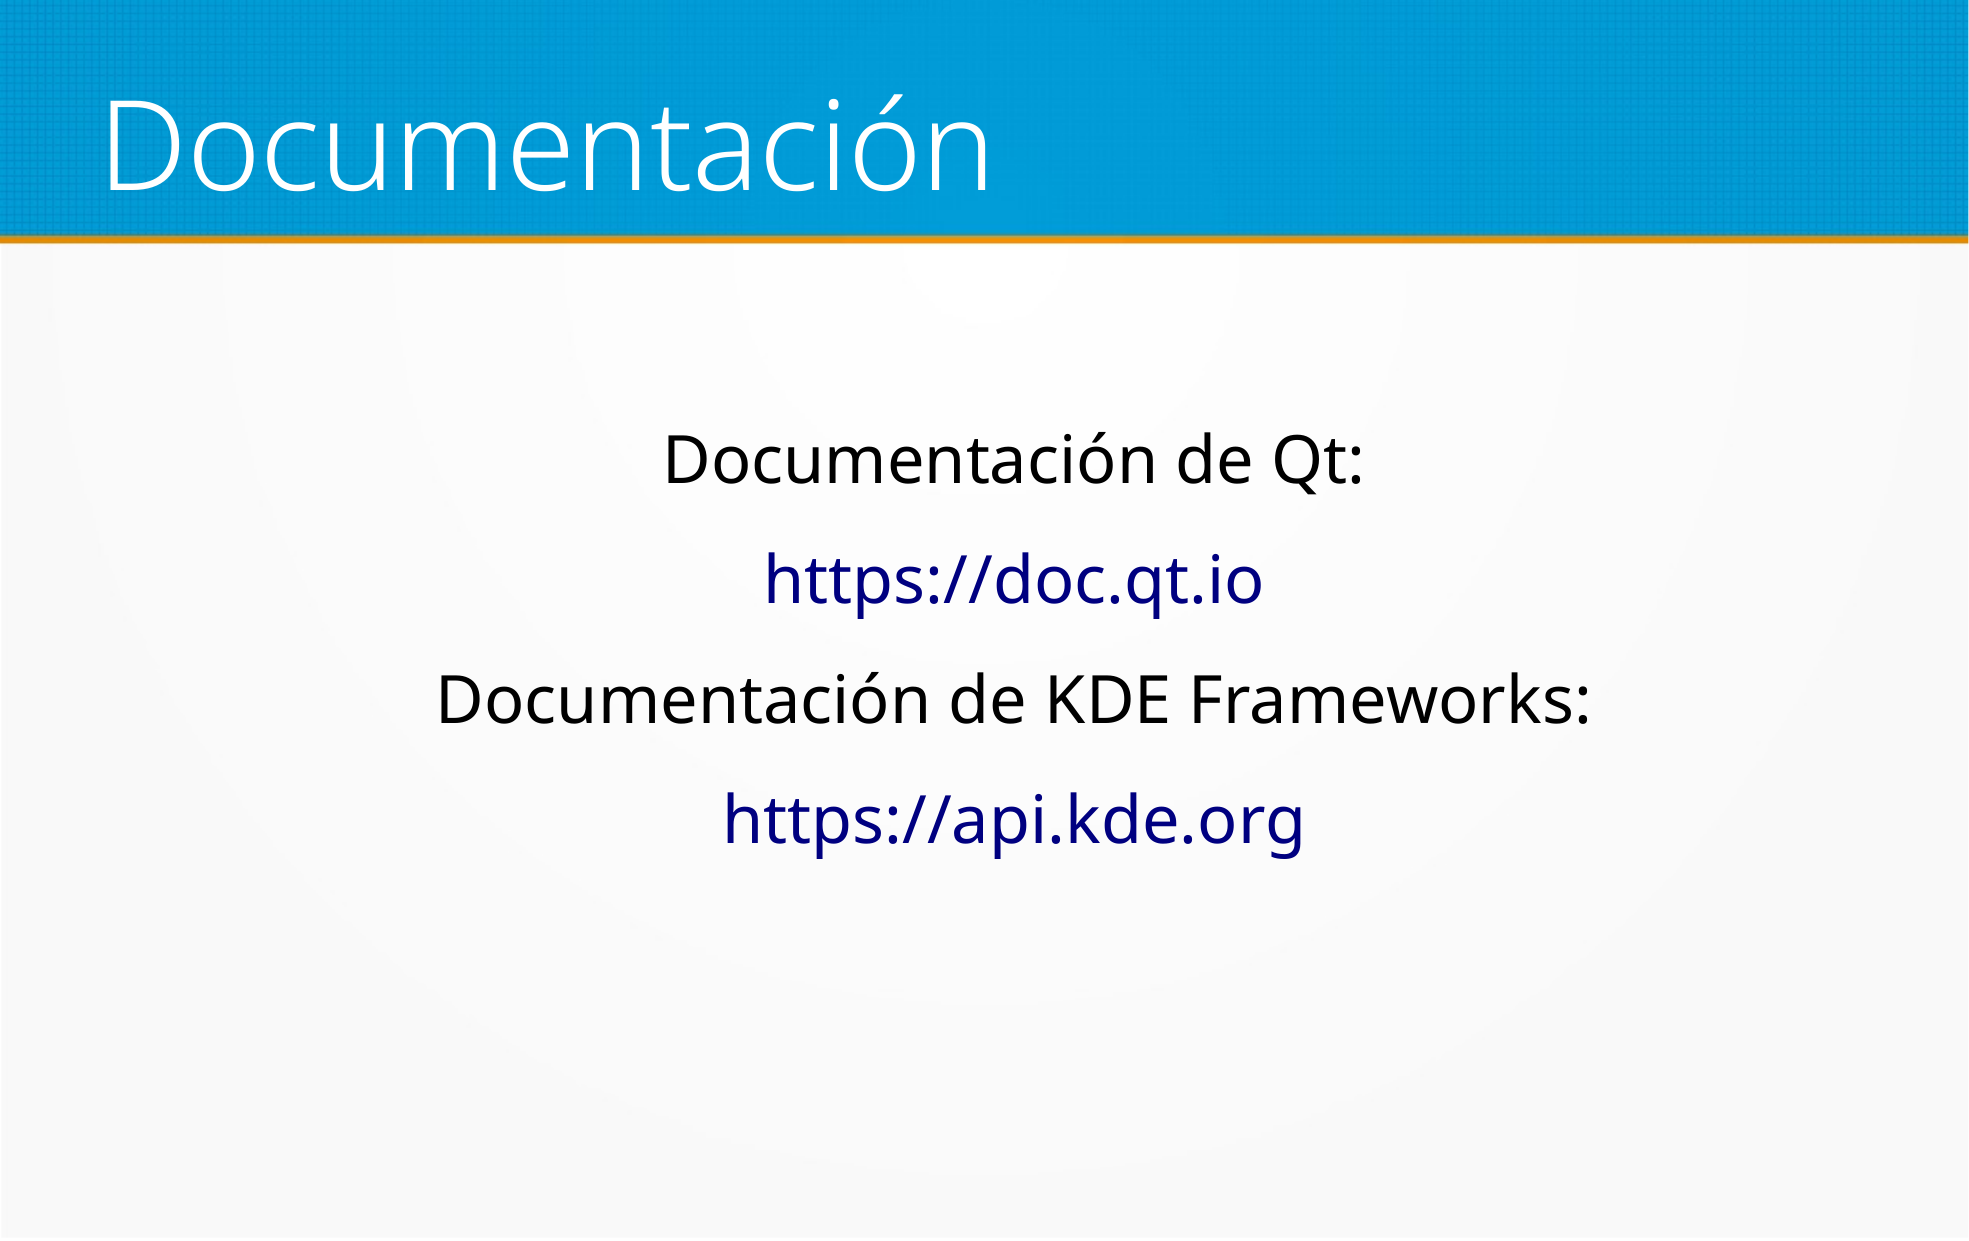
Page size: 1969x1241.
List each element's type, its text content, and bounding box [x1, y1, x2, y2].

list Documentación de Qt: https://doc.qt.io Documentación de KDE Frameworks: https://api.kde.org [98, 315, 1861, 1081]
title Documentación [98, 19, 1870, 227]
picture [0, 233, 1969, 1241]
